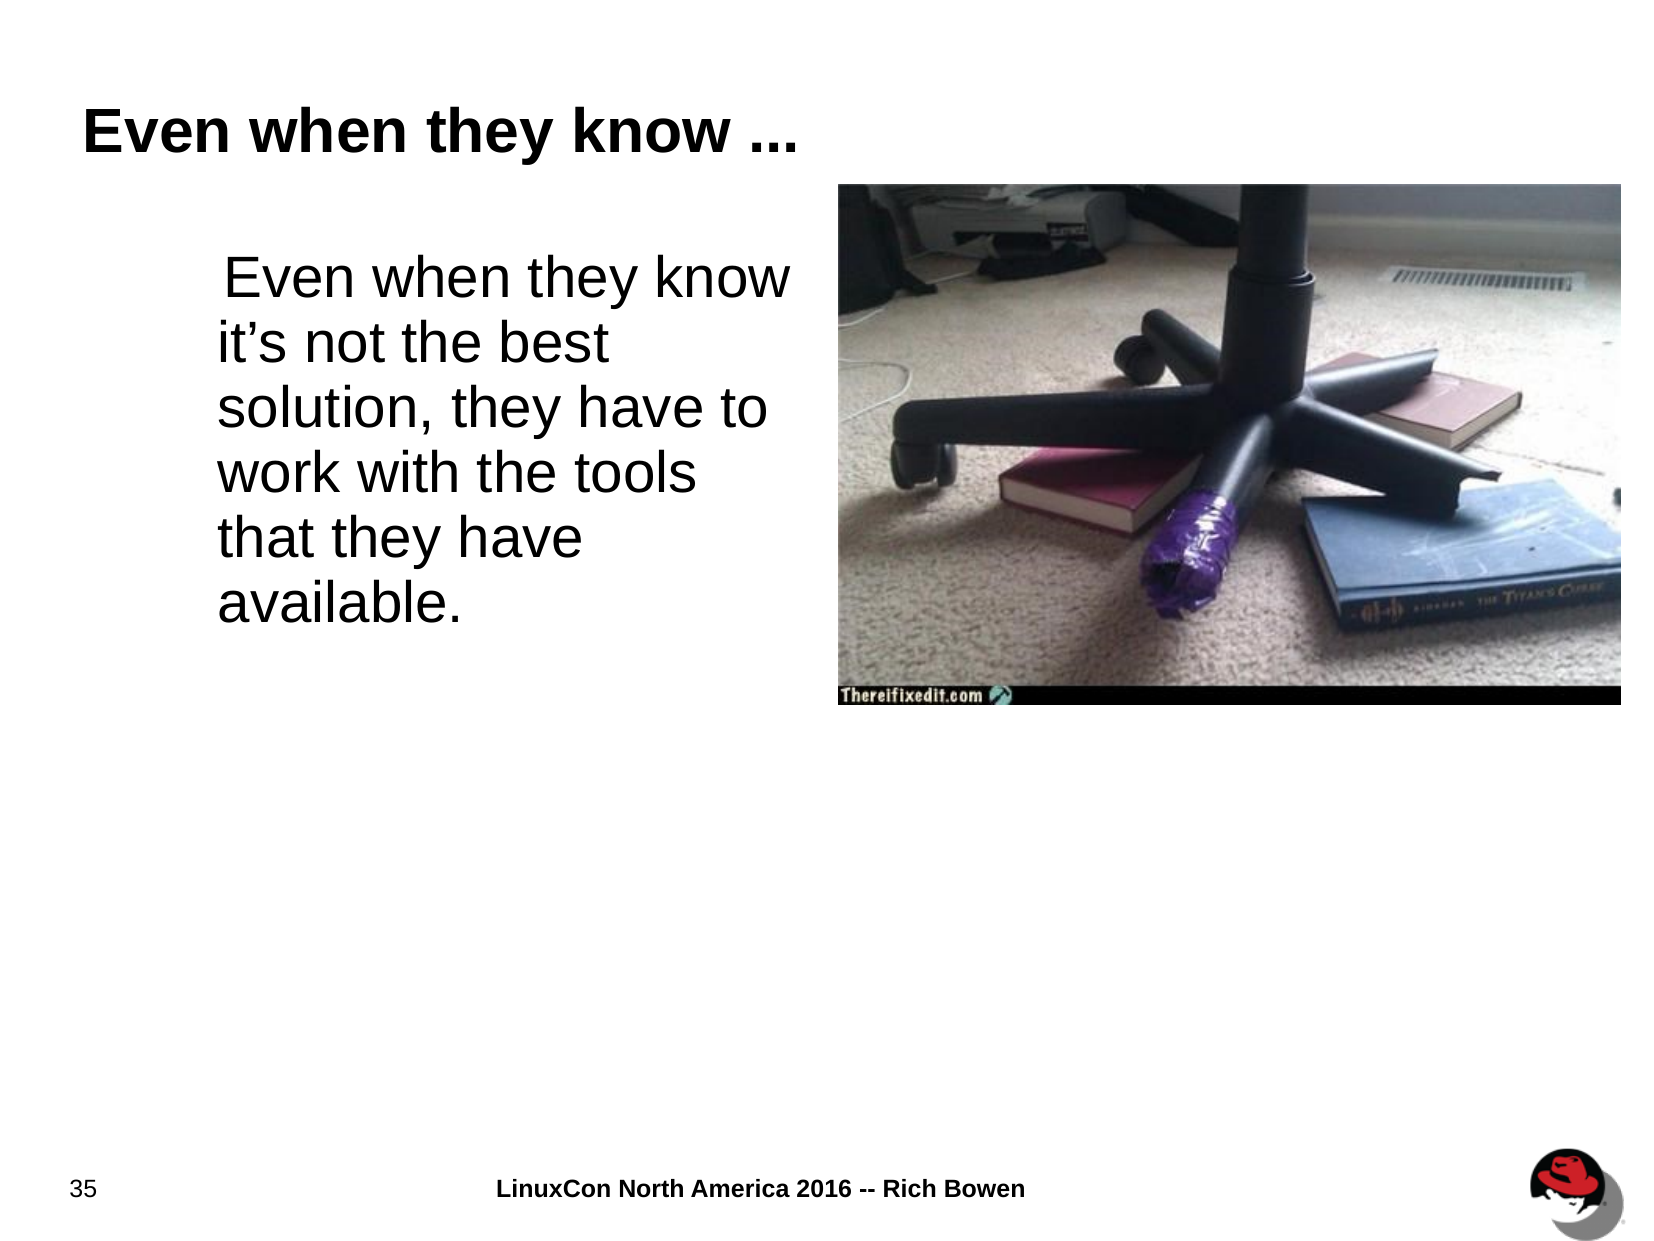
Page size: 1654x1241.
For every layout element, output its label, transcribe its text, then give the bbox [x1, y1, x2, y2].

picture [838, 184, 1621, 706]
picture [1529, 1146, 1613, 1224]
title Even when they know ... [82, 37, 1571, 226]
list Even when they know it’s not the best solution, they have to work with the tools that they have available. [86, 244, 811, 1039]
